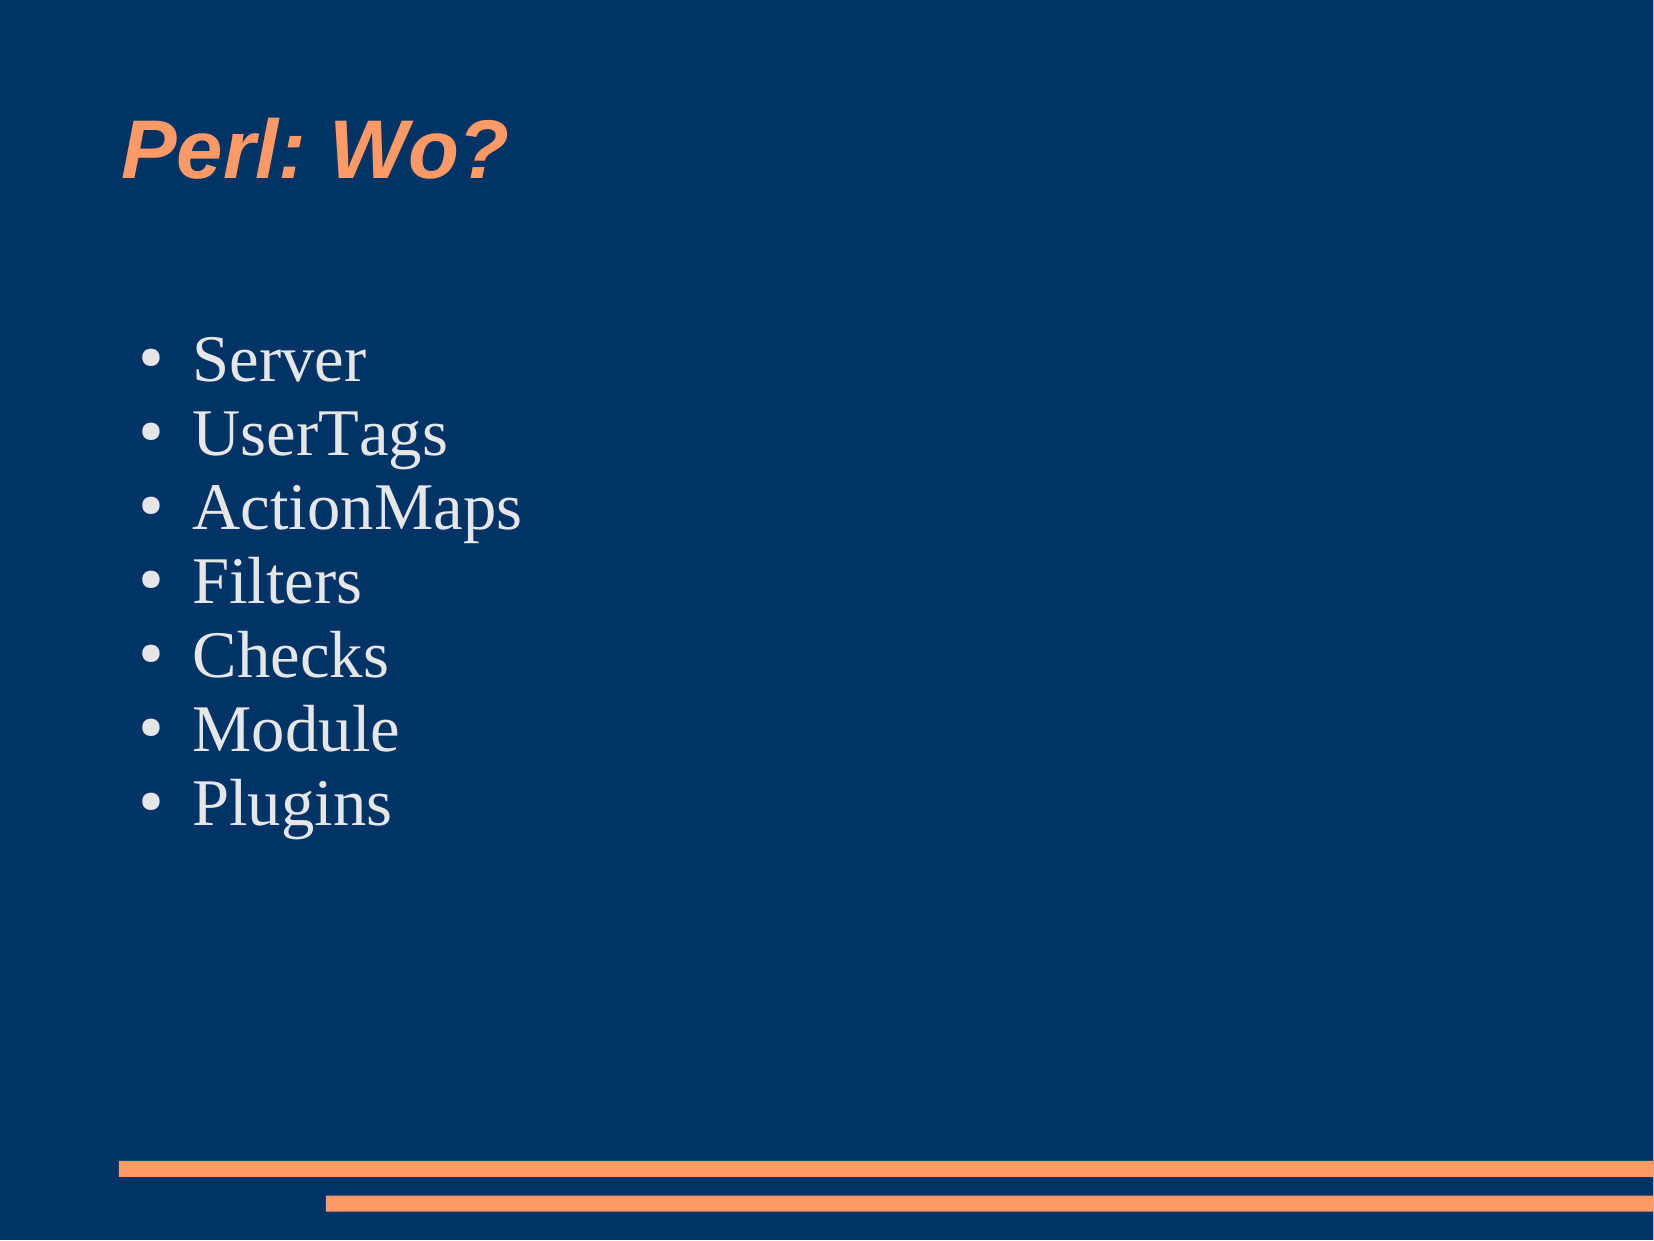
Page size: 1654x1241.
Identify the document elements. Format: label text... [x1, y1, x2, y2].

list Server UserTags ActionMaps Filters Checks Module Plugins [121, 322, 1561, 1118]
title Perl: Wo? [121, 46, 1534, 254]
